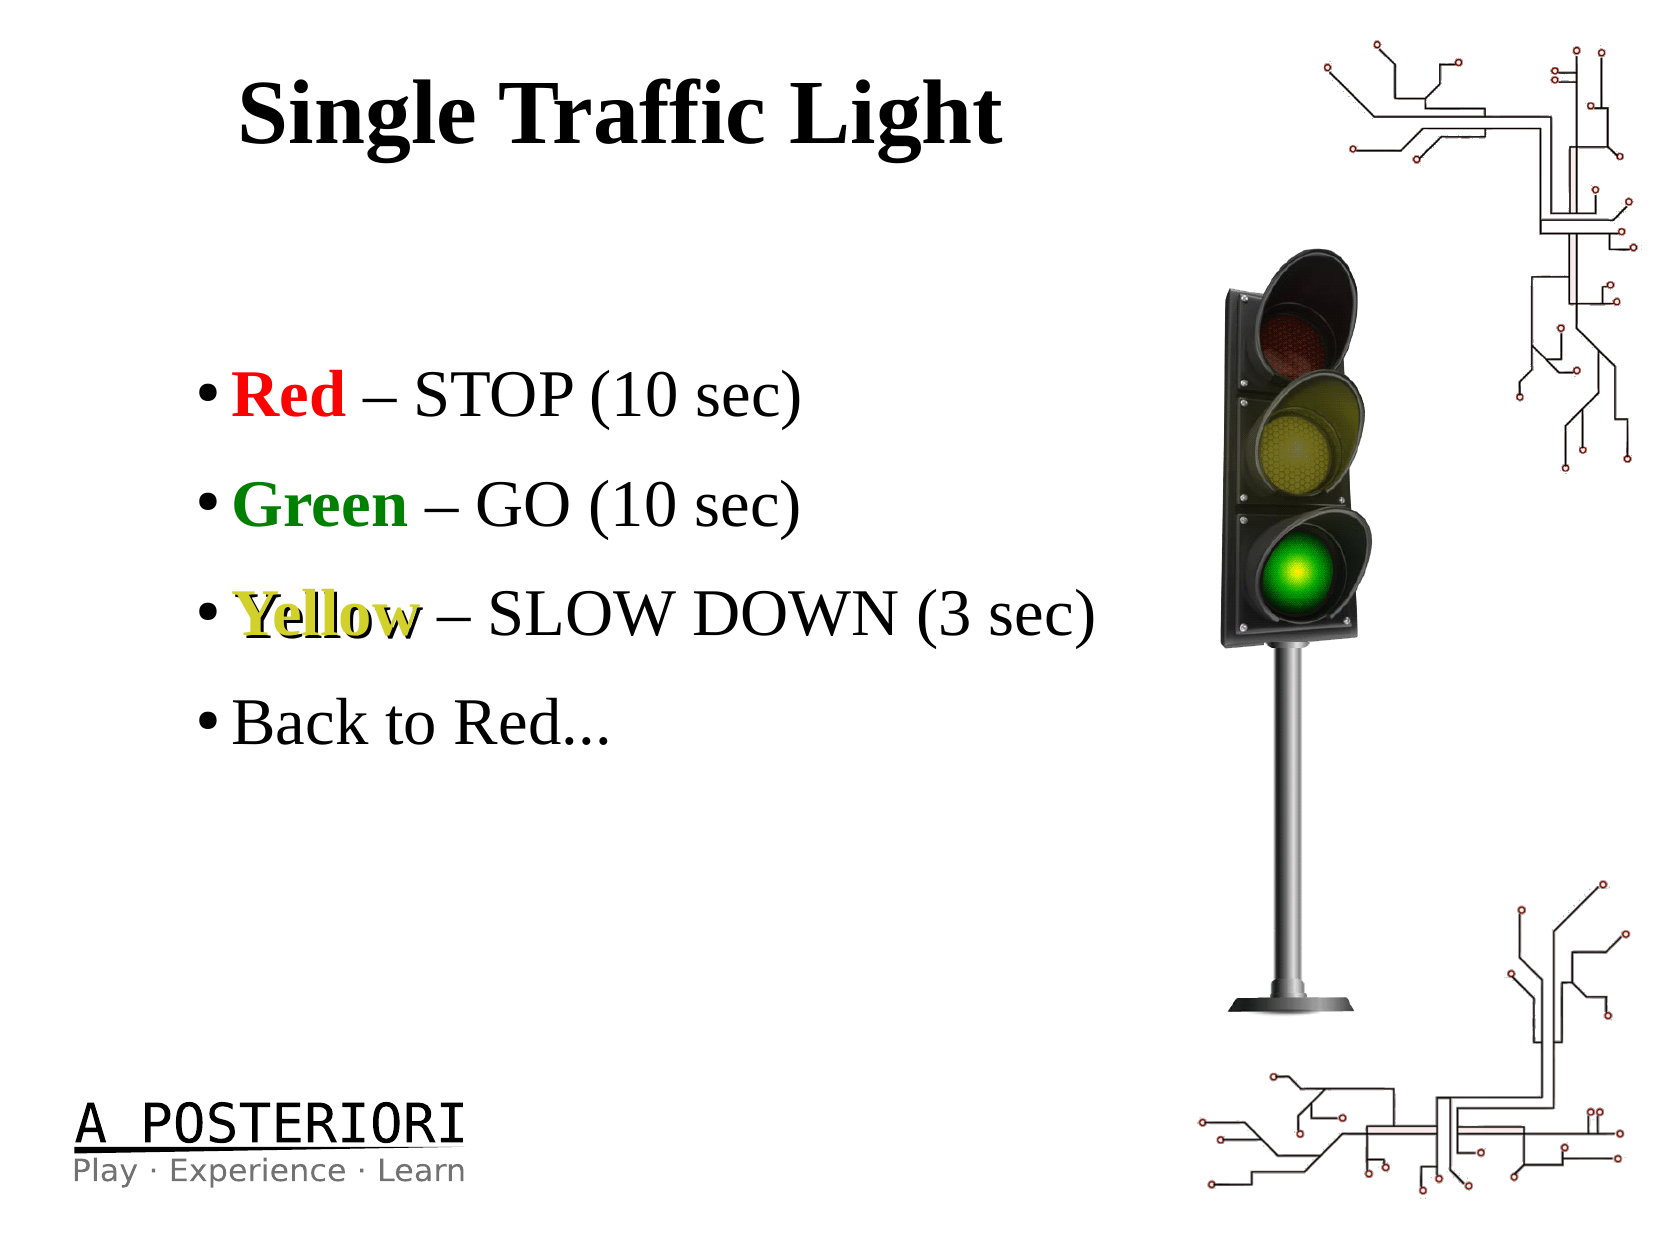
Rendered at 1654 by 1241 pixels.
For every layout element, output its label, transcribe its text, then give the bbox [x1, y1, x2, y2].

text_box Red – STOP (10 sec) Green – GO (10 sec) Yellow – SLOW DOWN (3 sec) Back to Red... [75, 349, 1113, 766]
title Single Traffic Light [10, 9, 1233, 217]
picture [73, 1101, 466, 1189]
picture [1175, 35, 1643, 1201]
